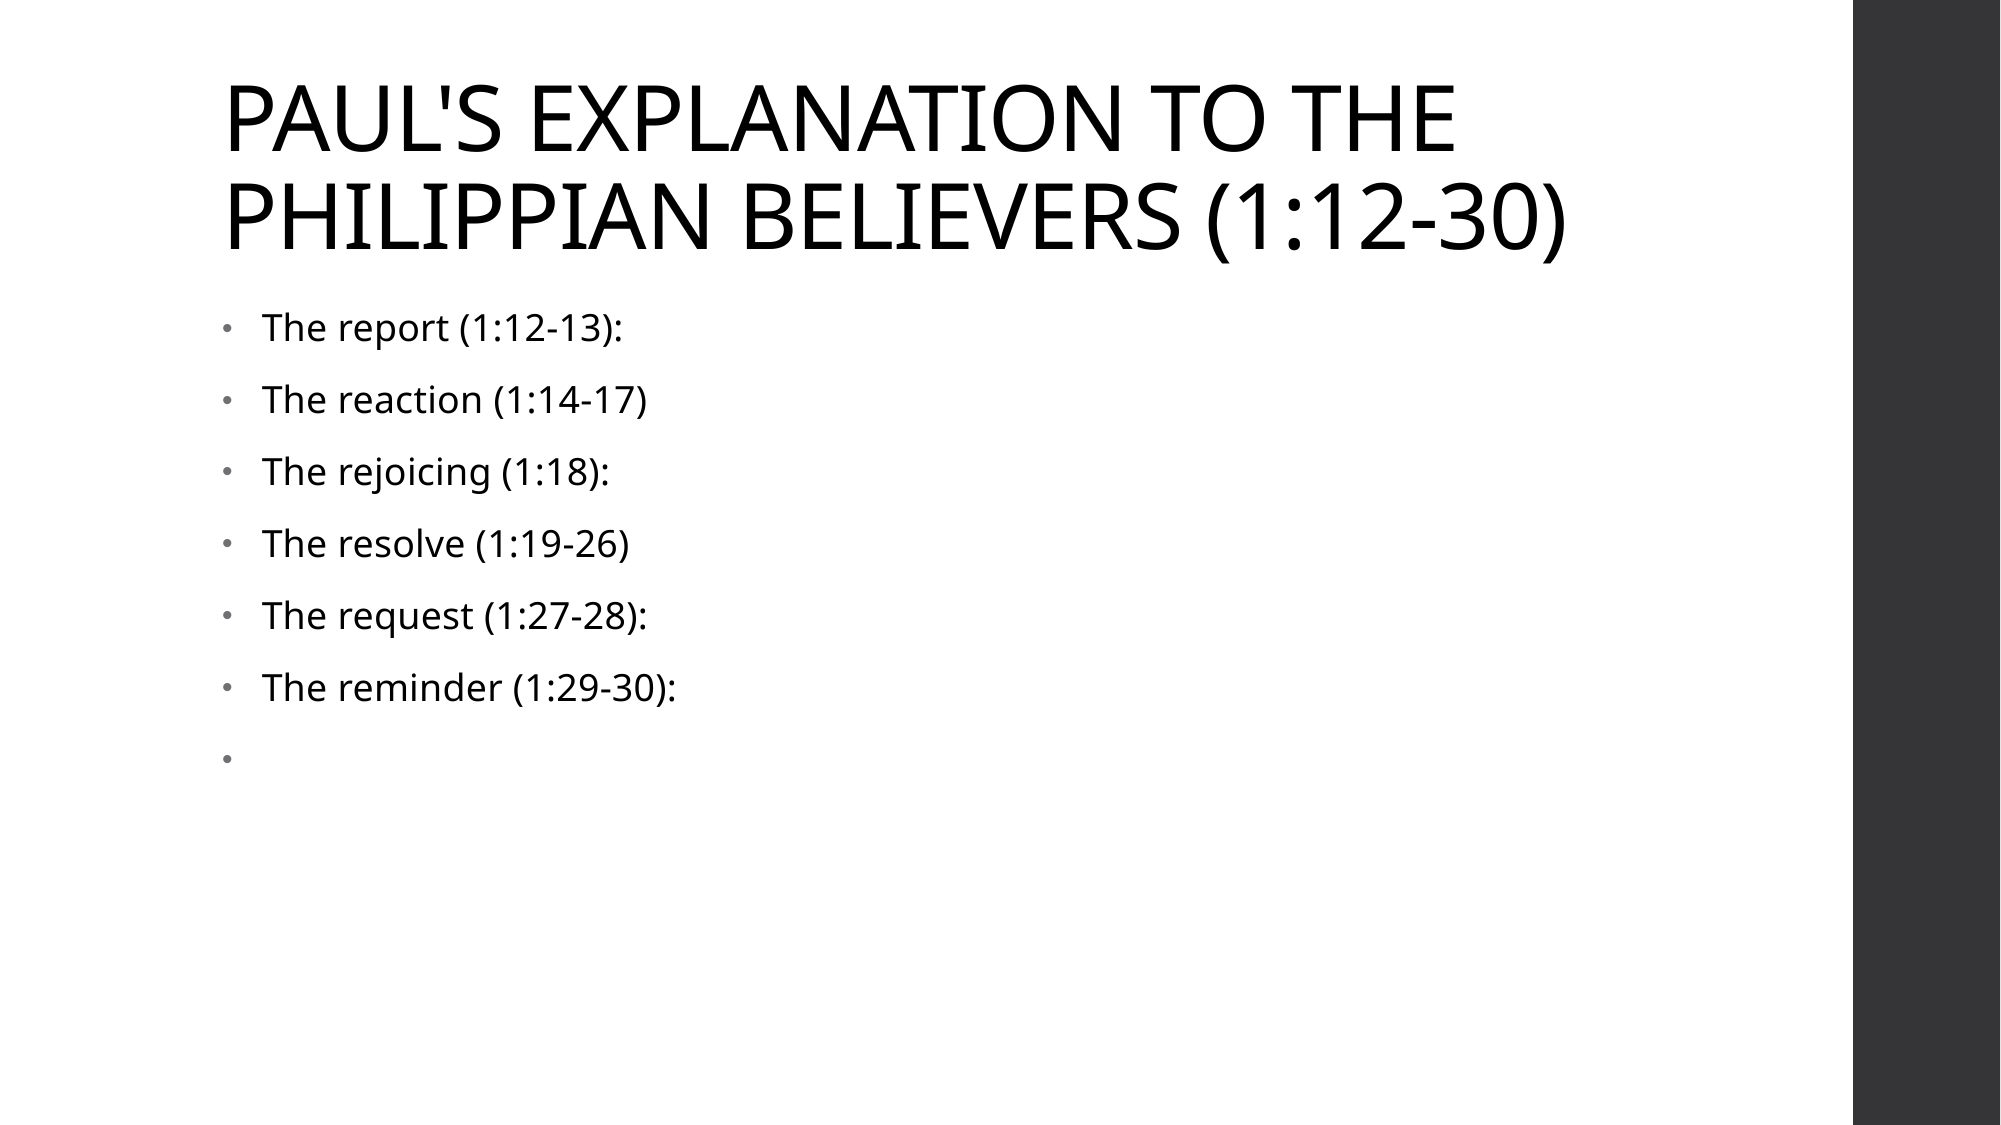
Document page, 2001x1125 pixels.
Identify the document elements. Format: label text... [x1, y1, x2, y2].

list The report (1:12-13): The reaction (1:14-17) The rejoicing (1:18): The resolve (1:19-26) The request (1:27-28): The reminder (1:29-30): [206, 299, 1617, 1014]
title PAUL'S EXPLANATION TO THE PHILIPPIAN BELIEVERS (1:12-30) [206, 60, 1797, 278]
